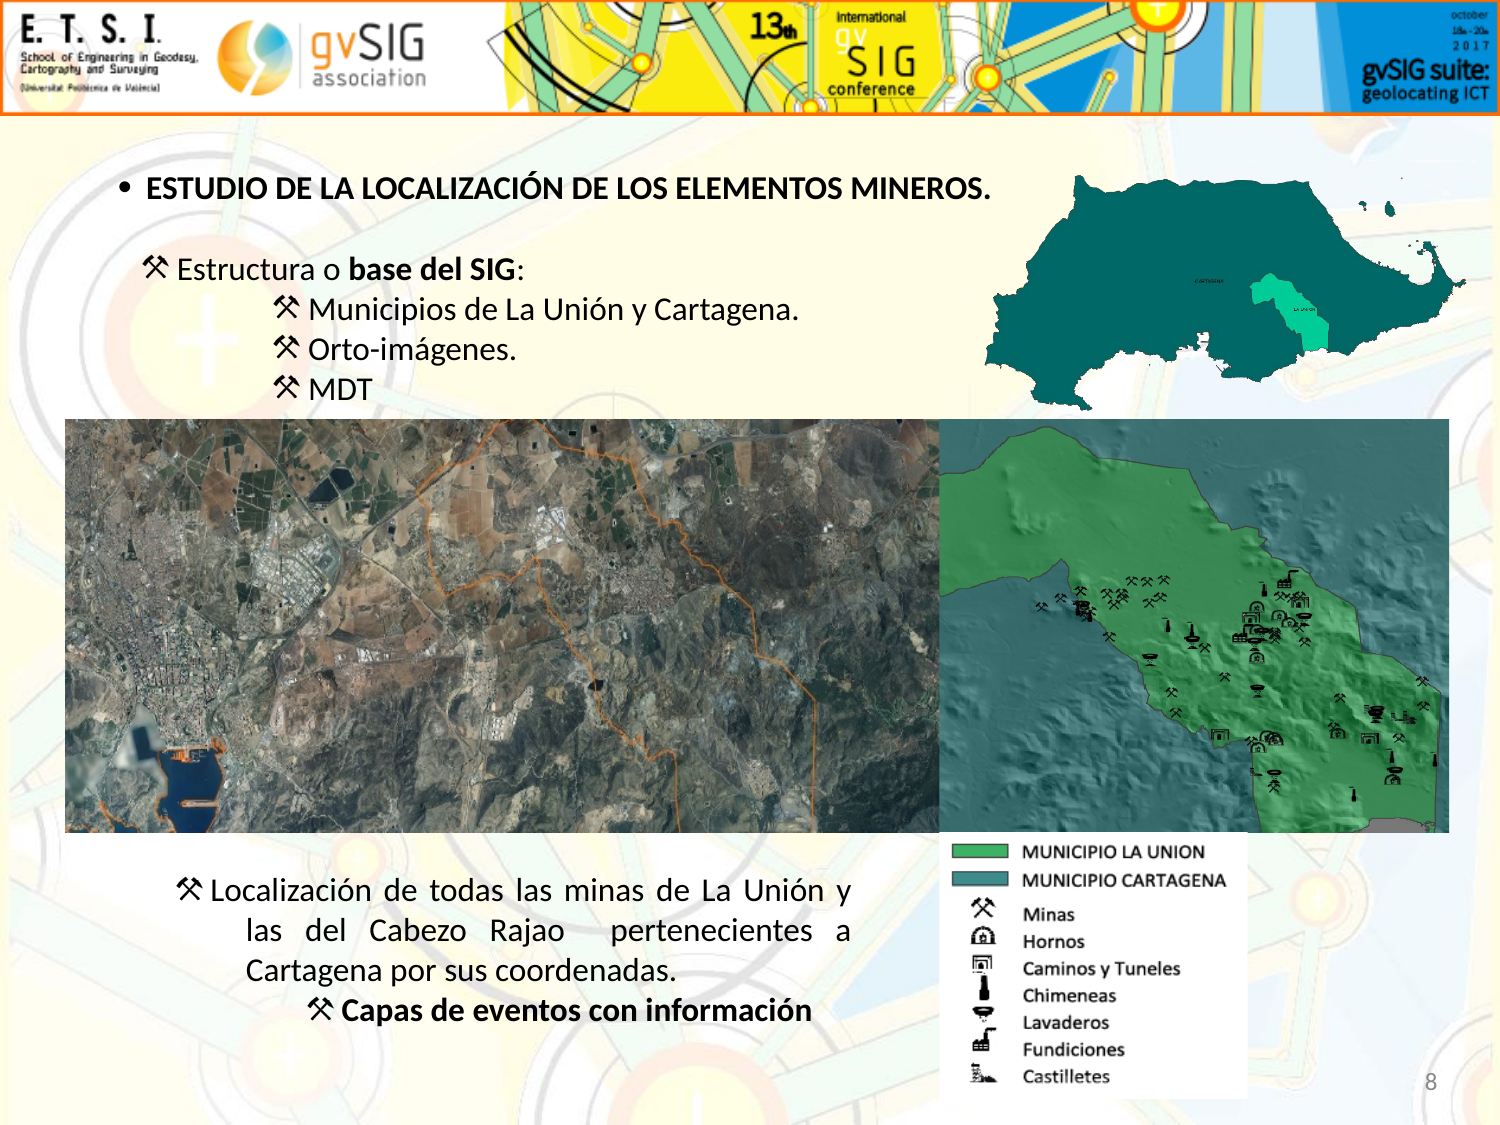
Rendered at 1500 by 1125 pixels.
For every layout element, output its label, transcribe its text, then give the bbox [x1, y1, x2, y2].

picture [0, 0, 1500, 1125]
text_box <número> [1409, 1050, 1500, 1111]
text_box Localización de todas las minas de La Unión y las del Cabezo Rajao pertenecientes a Cartagena por sus coordenadas. Capas de eventos con información [122, 863, 860, 1084]
text_box Estructura o base del SIG: Municipios de La Unión y Cartagena. Orto-imágenes. MDT [88, 241, 893, 428]
text_box ESTUDIO DE LA LOCALIZACIÓN DE LOS ELEMENTOS MINEROS. [64, 160, 964, 218]
